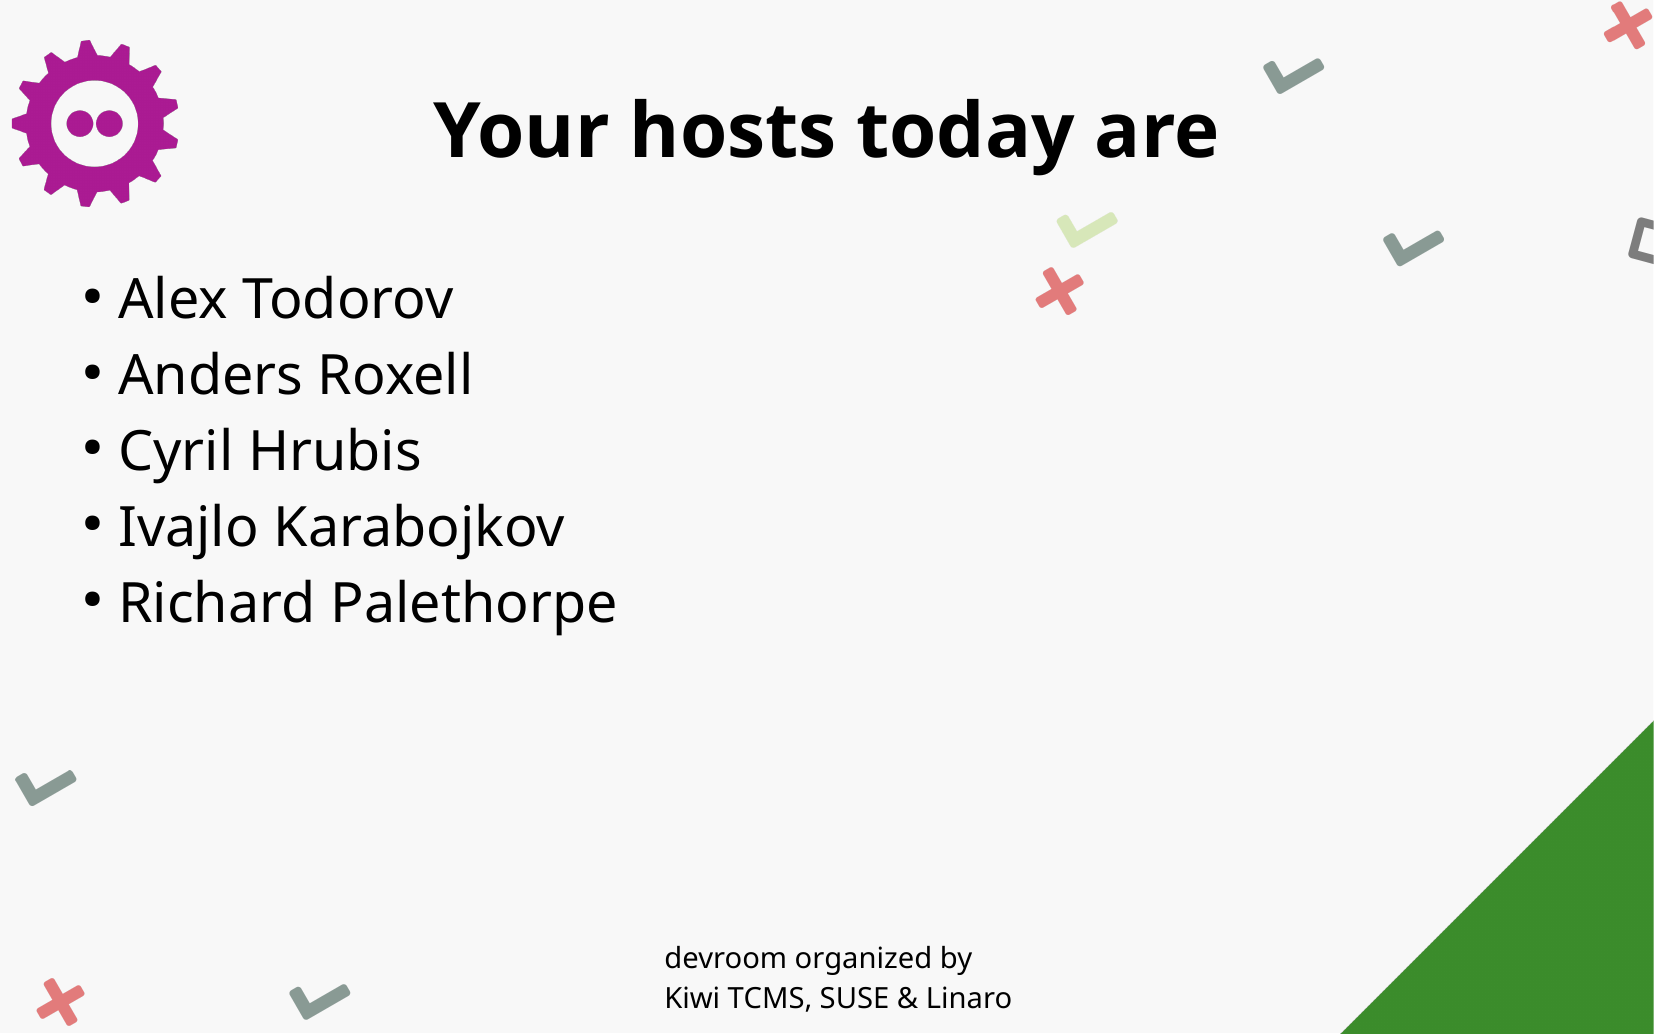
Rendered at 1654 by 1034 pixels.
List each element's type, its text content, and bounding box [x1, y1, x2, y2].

picture [1340, 716, 1654, 1034]
subtitle Alex Todorov Anders Roxell Cyril Hrubis Ivajlo Karabojkov Richard Palethorpe [82, 259, 1571, 859]
picture [1035, 0, 1654, 315]
picture [15, 770, 359, 1034]
picture [11, 40, 178, 207]
title Your hosts today are [82, 41, 1571, 214]
